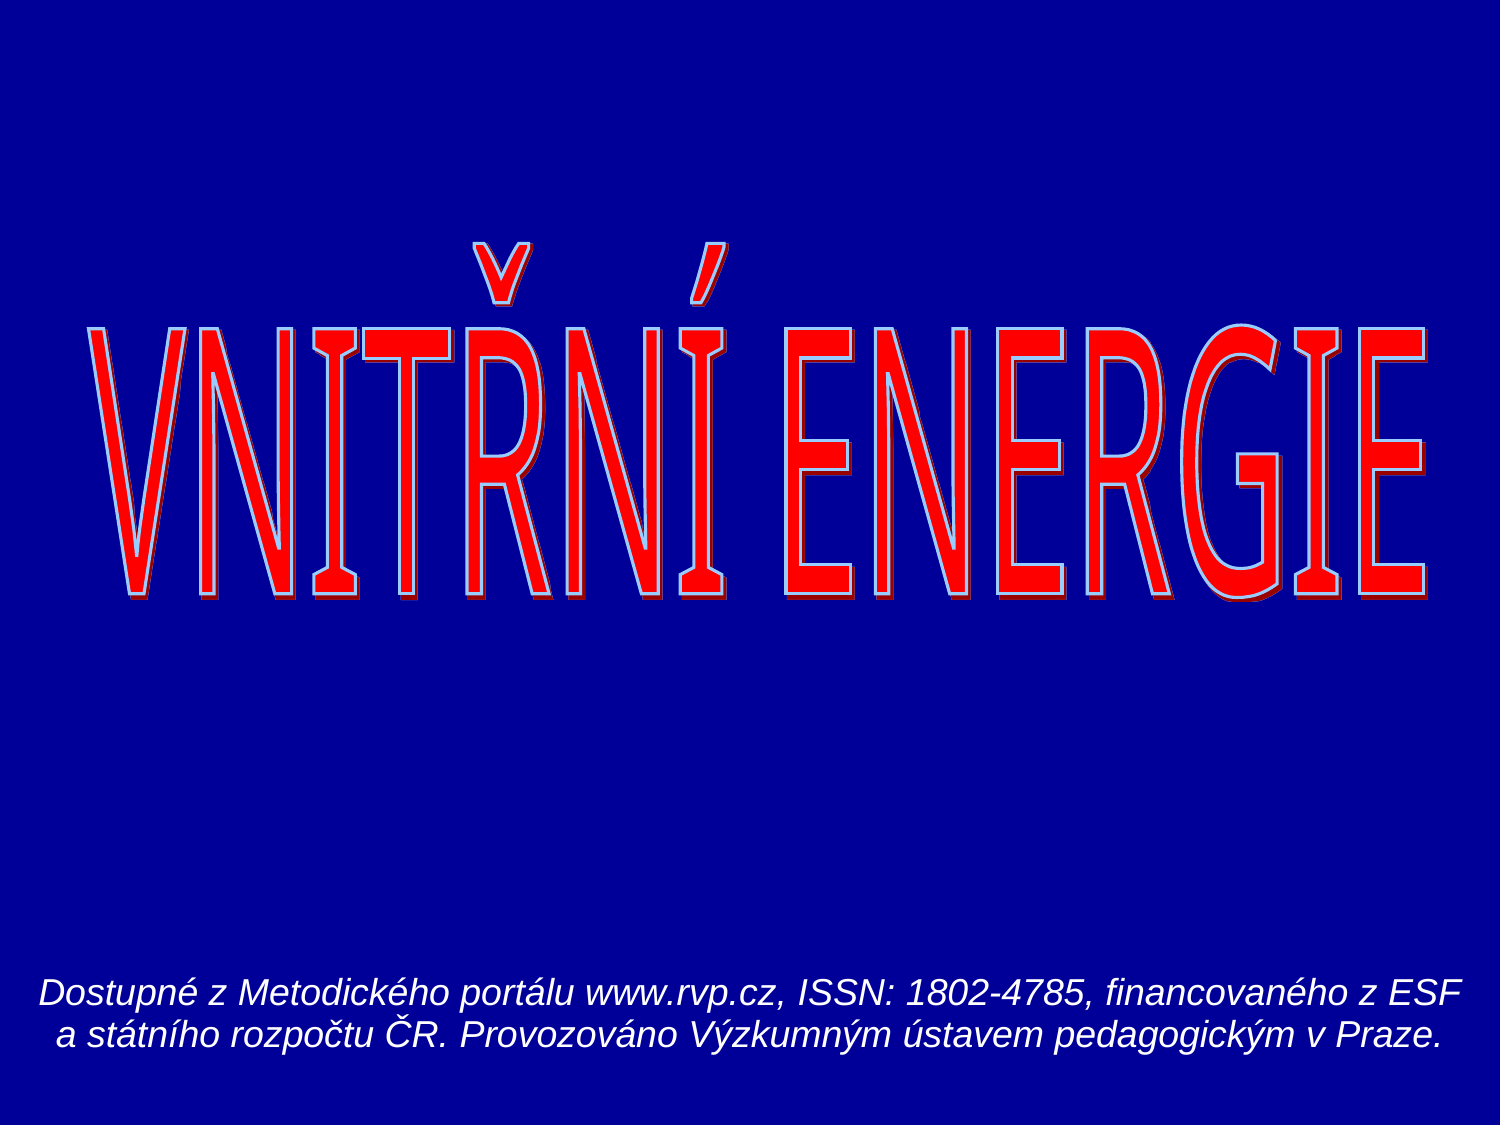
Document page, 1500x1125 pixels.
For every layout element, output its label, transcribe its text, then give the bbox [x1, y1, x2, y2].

text_box VNITŘNÍ ENERGIE [1295, 328, 1337, 594]
text_box VNITŘNÍ ENERGIE [997, 328, 1062, 594]
text_box VNITŘNÍ ENERGIE [200, 328, 292, 594]
text_box VNITŘNÍ ENERGIE [1359, 328, 1424, 594]
text_box VNITŘNÍ ENERGIE [1087, 328, 1170, 594]
text_box Dostupné z Metodického portálu www.rvp.cz, ISSN: 1802-4785, financovaného z ESF a státního rozpočtu ČR. Provozováno Výzkumným ústavem pedagogickým v Praze. [0, 964, 1500, 1064]
text_box VNITŘNÍ ENERGIE [875, 328, 967, 594]
text_box VNITŘNÍ ENERGIE [691, 243, 724, 303]
text_box VNITŘNÍ ENERGIE [474, 243, 529, 303]
text_box VNITŘNÍ ENERGIE [785, 328, 851, 594]
text_box VNITŘNÍ ENERGIE [1181, 325, 1278, 598]
text_box VNITŘNÍ ENERGIE [88, 328, 186, 594]
text_box VNITŘNÍ ENERGIE [467, 328, 550, 594]
text_box VNITŘNÍ ENERGIE [313, 328, 356, 594]
text_box VNITŘNÍ ENERGIE [363, 328, 450, 594]
text_box VNITŘNÍ ENERGIE [680, 328, 722, 594]
text_box VNITŘNÍ ENERGIE [567, 328, 659, 594]
